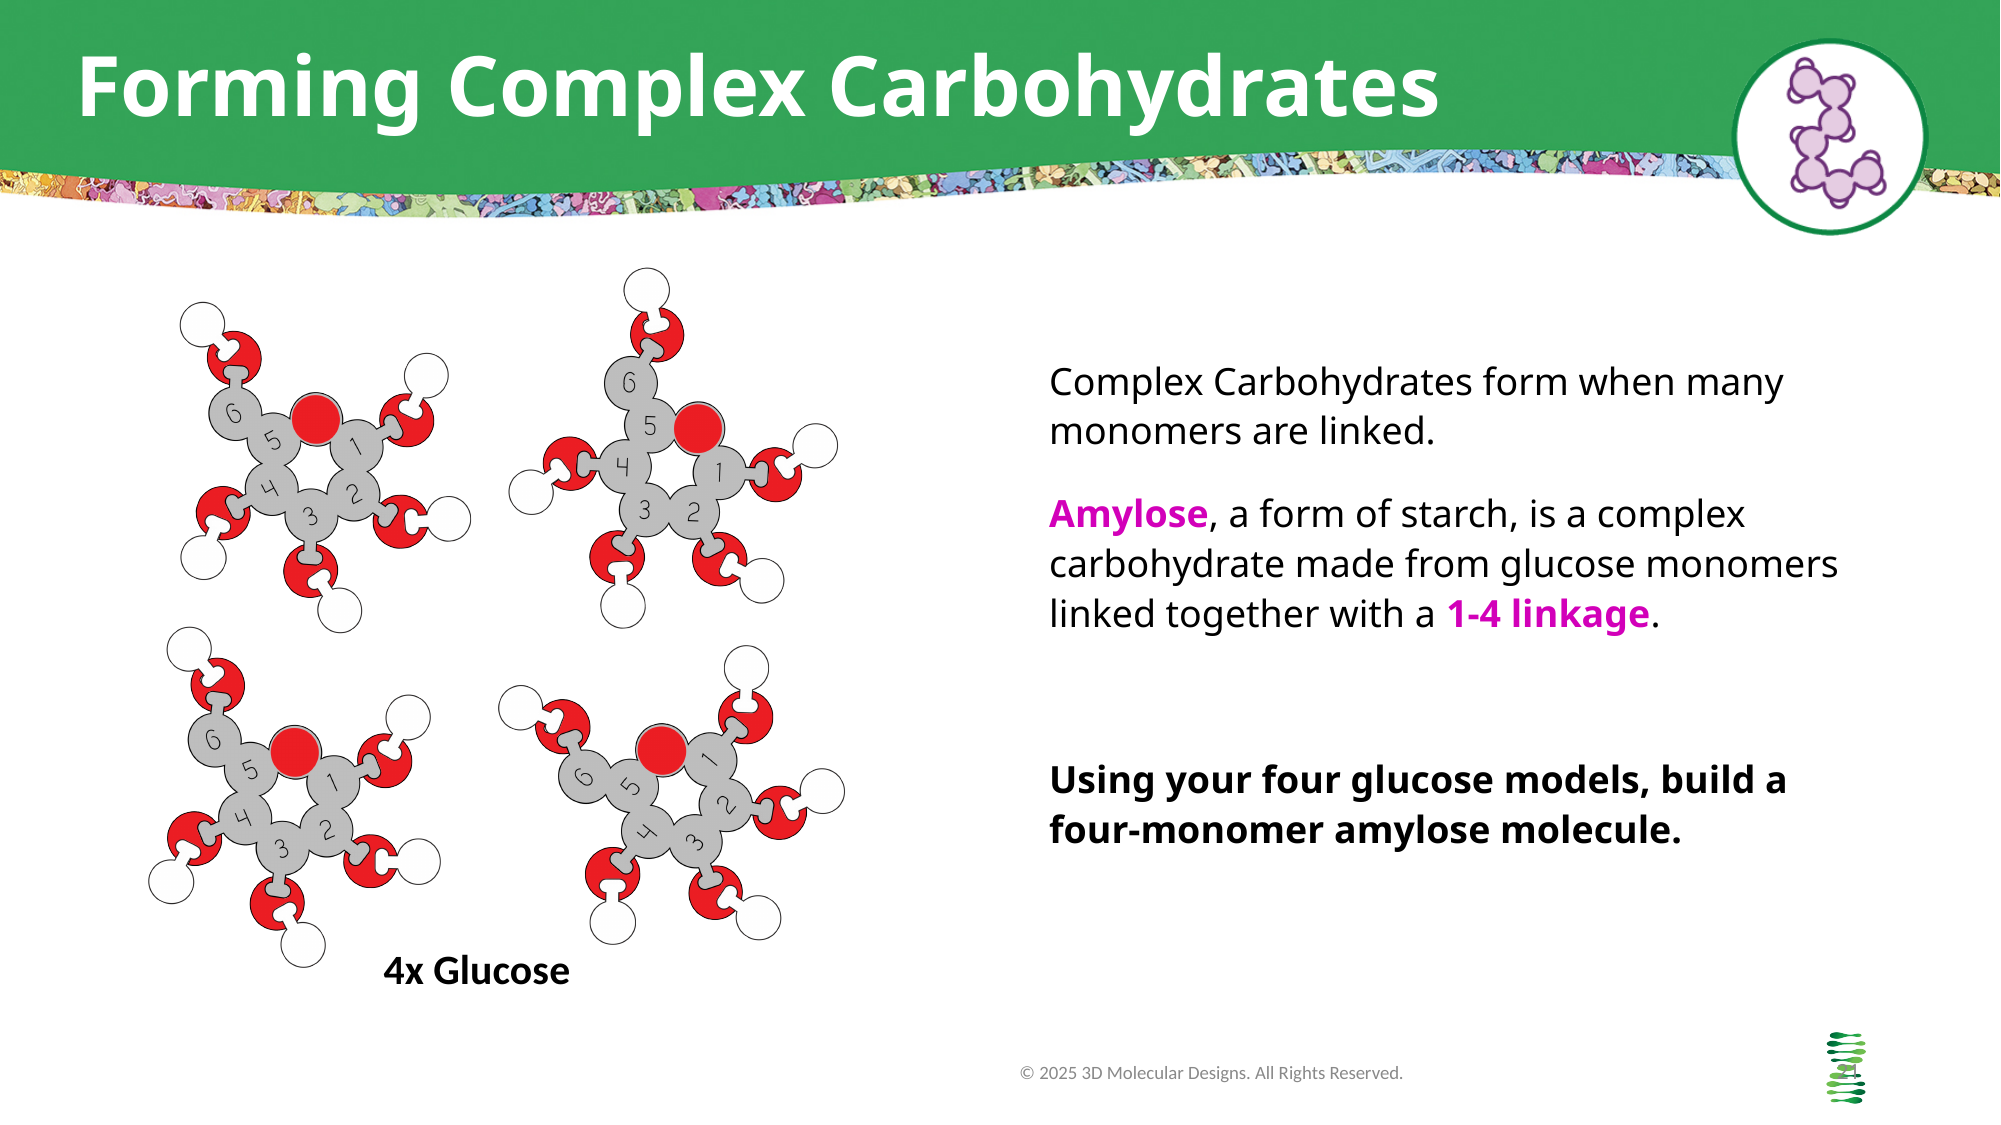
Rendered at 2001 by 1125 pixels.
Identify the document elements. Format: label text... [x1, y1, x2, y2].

picture [170, 292, 473, 642]
picture [140, 617, 441, 976]
picture [491, 638, 853, 949]
text_box 4x Glucose [368, 935, 587, 1001]
picture [499, 262, 847, 630]
slide_number 21 [1821, 1042, 1929, 1103]
title Forming Complex Carbohydrates [56, 23, 1979, 120]
text_box Complex Carbohydrates form when many monomers are linked. Amylose, a form of starch, is a complex carbohydrate made from glucose monomers linked together with a 1-4 linkage. Using your four glucose models, build a four-monomer amylose molecule. [1034, 345, 1865, 902]
